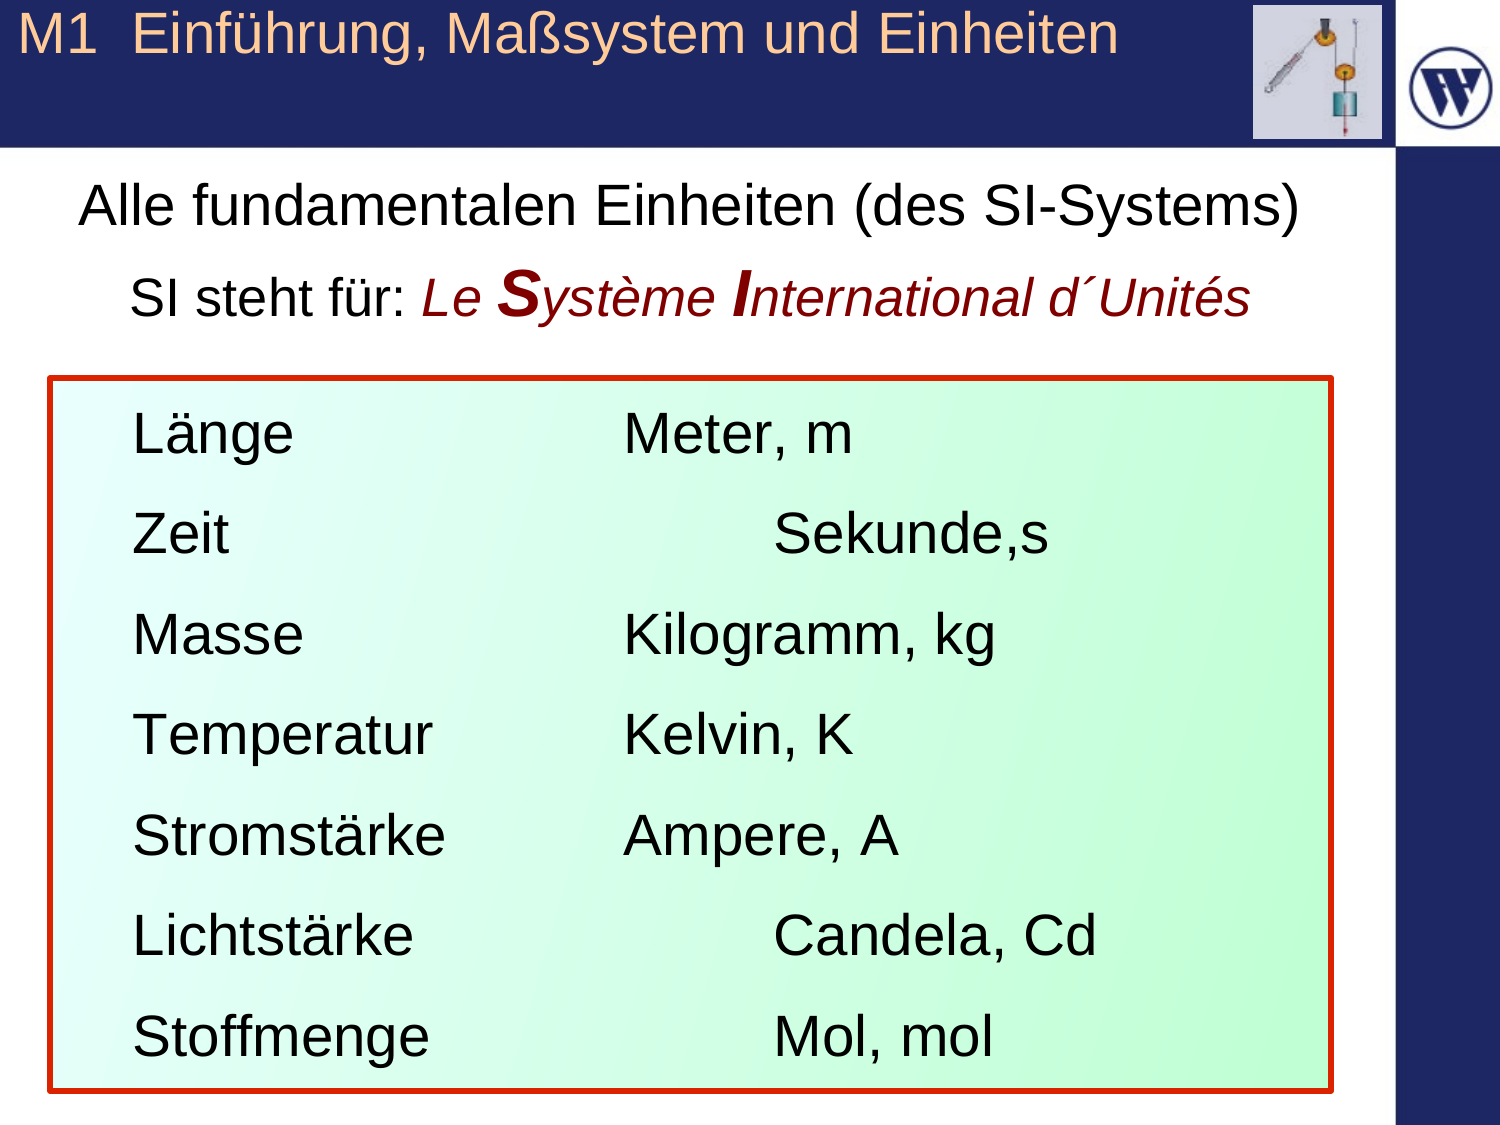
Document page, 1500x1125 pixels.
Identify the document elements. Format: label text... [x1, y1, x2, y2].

picture [0, 0, 1500, 1125]
text_box Alle fundamentalen Einheiten (des SI-Systems) SI steht für: Le Système International d´Unités [25, 165, 1357, 338]
text_box Länge Meter, m Zeit Sekunde,s Masse Kilogramm, kg Temperatur Kelvin, K Stromstärke Ampere, A Lichtstärke Candela, Cd Stoffmenge Mol, mol [49, 378, 1332, 1091]
